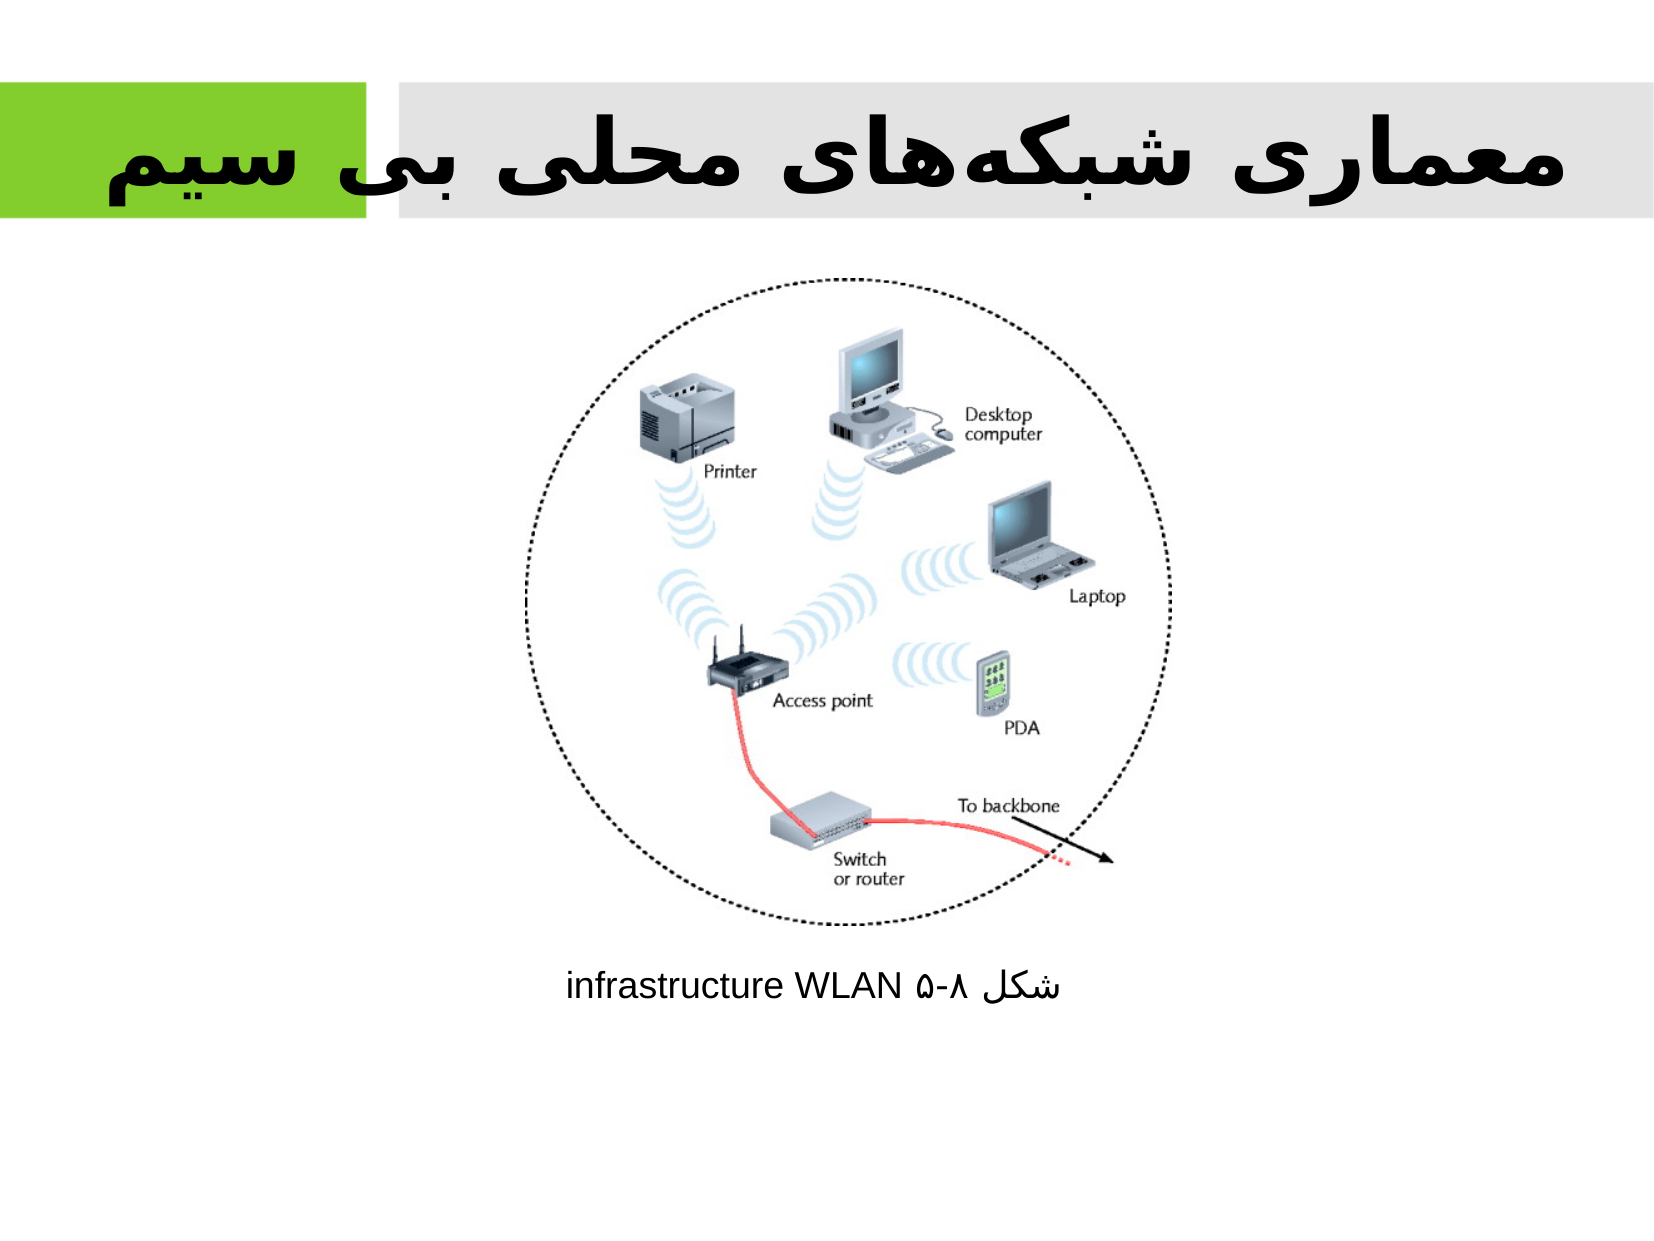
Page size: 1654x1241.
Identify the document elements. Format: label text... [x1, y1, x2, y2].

text_box شکل ۸-۵ infrastructure WLAN [512, 953, 1151, 1015]
picture [0, 0, 1654, 1241]
title معماری شبکه‌های محلی بی سیم [82, 49, 1571, 257]
